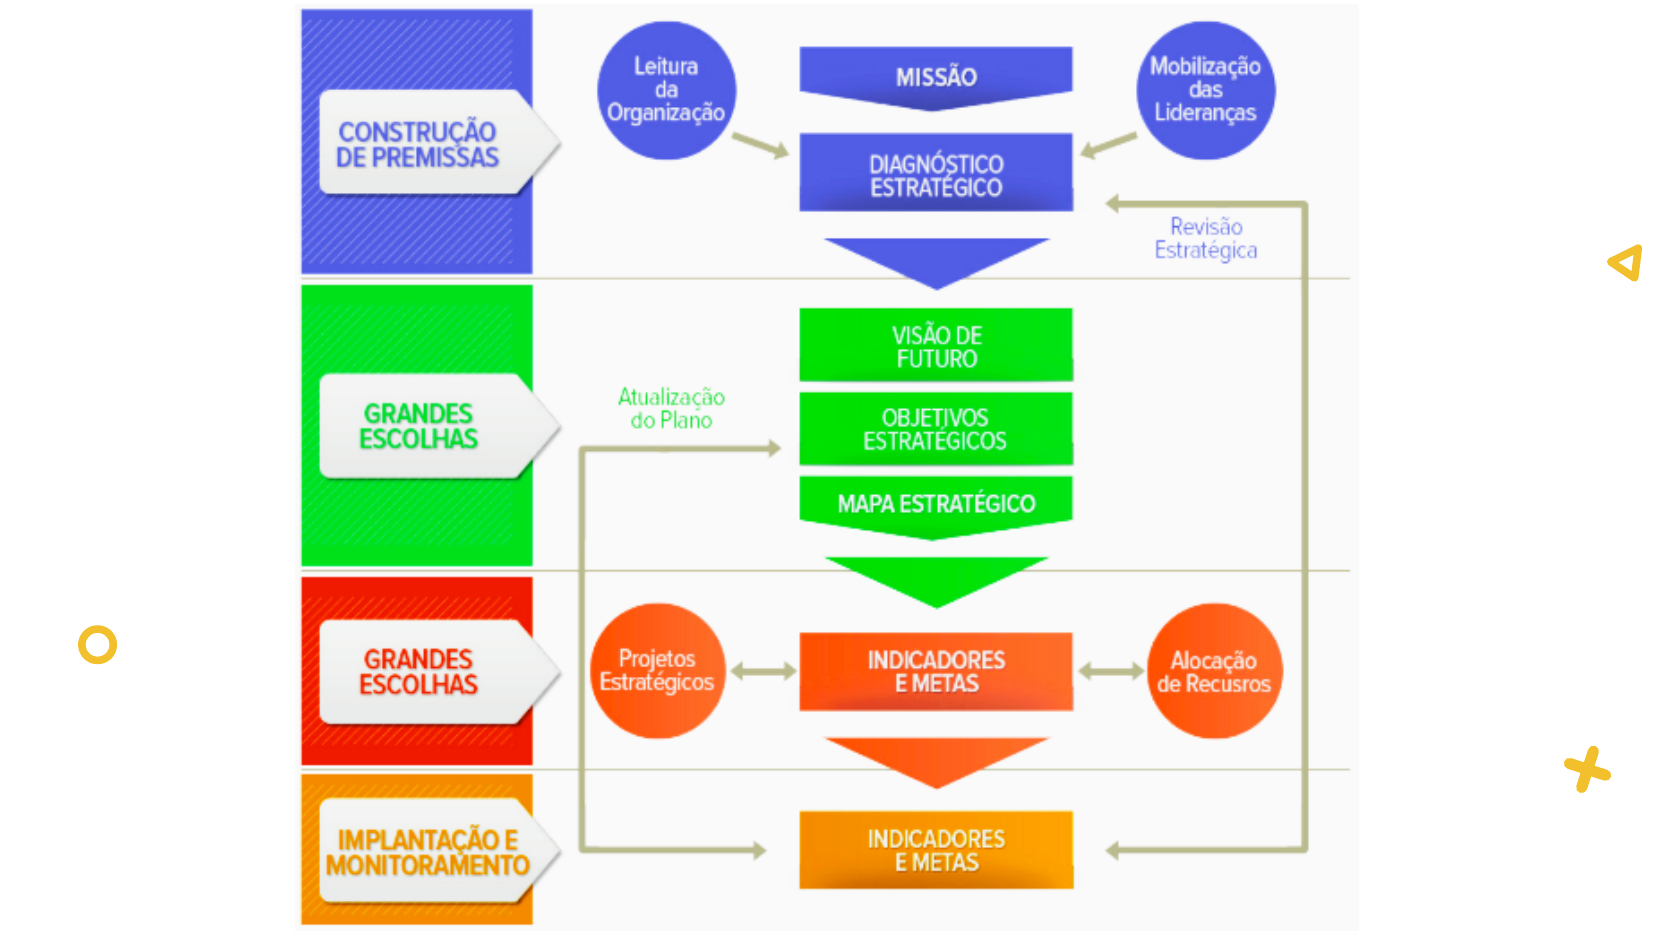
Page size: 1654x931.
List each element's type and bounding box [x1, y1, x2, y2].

picture [295, 4, 1359, 931]
